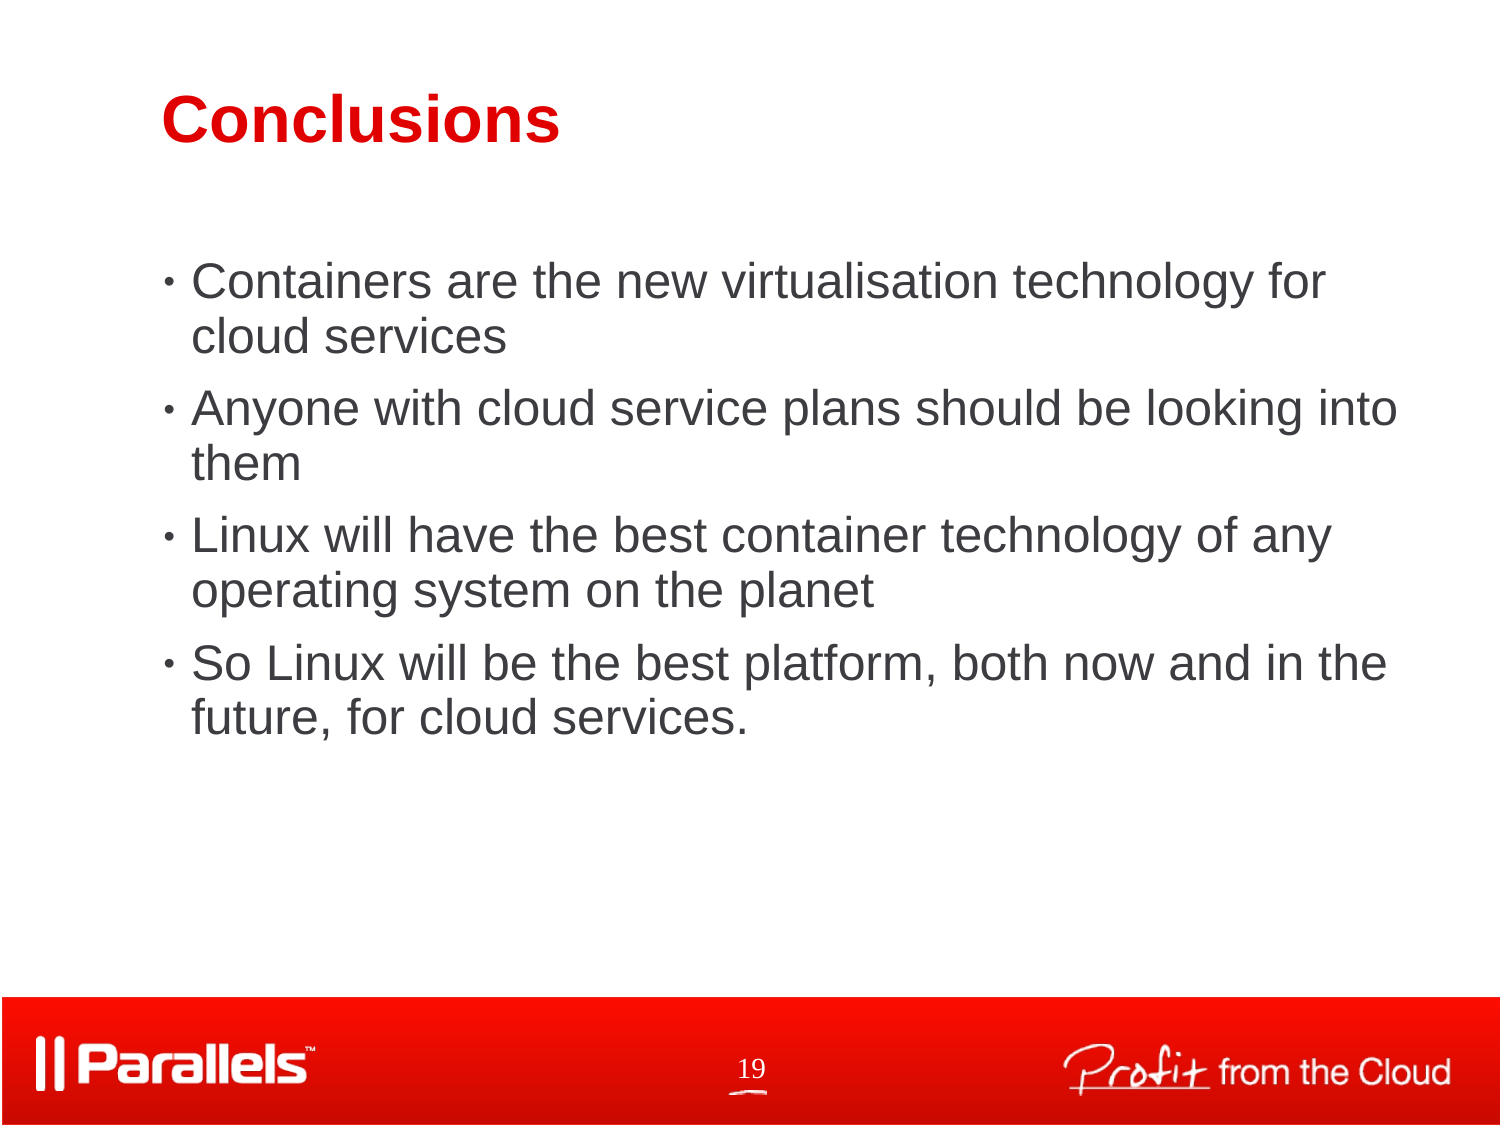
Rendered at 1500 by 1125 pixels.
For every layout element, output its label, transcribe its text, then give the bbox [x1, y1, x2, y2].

picture [36, 1034, 318, 1091]
picture [1049, 1033, 1465, 1096]
title Conclusions [161, 41, 1383, 205]
list Containers are the new virtualisation technology for cloud services Anyone with cloud service plans should be looking into them Linux will have the best container technology of any operating system on the planet So Linux will be the best platform, both now and in the future, for cloud services. [163, 254, 1404, 908]
picture [727, 1090, 767, 1095]
